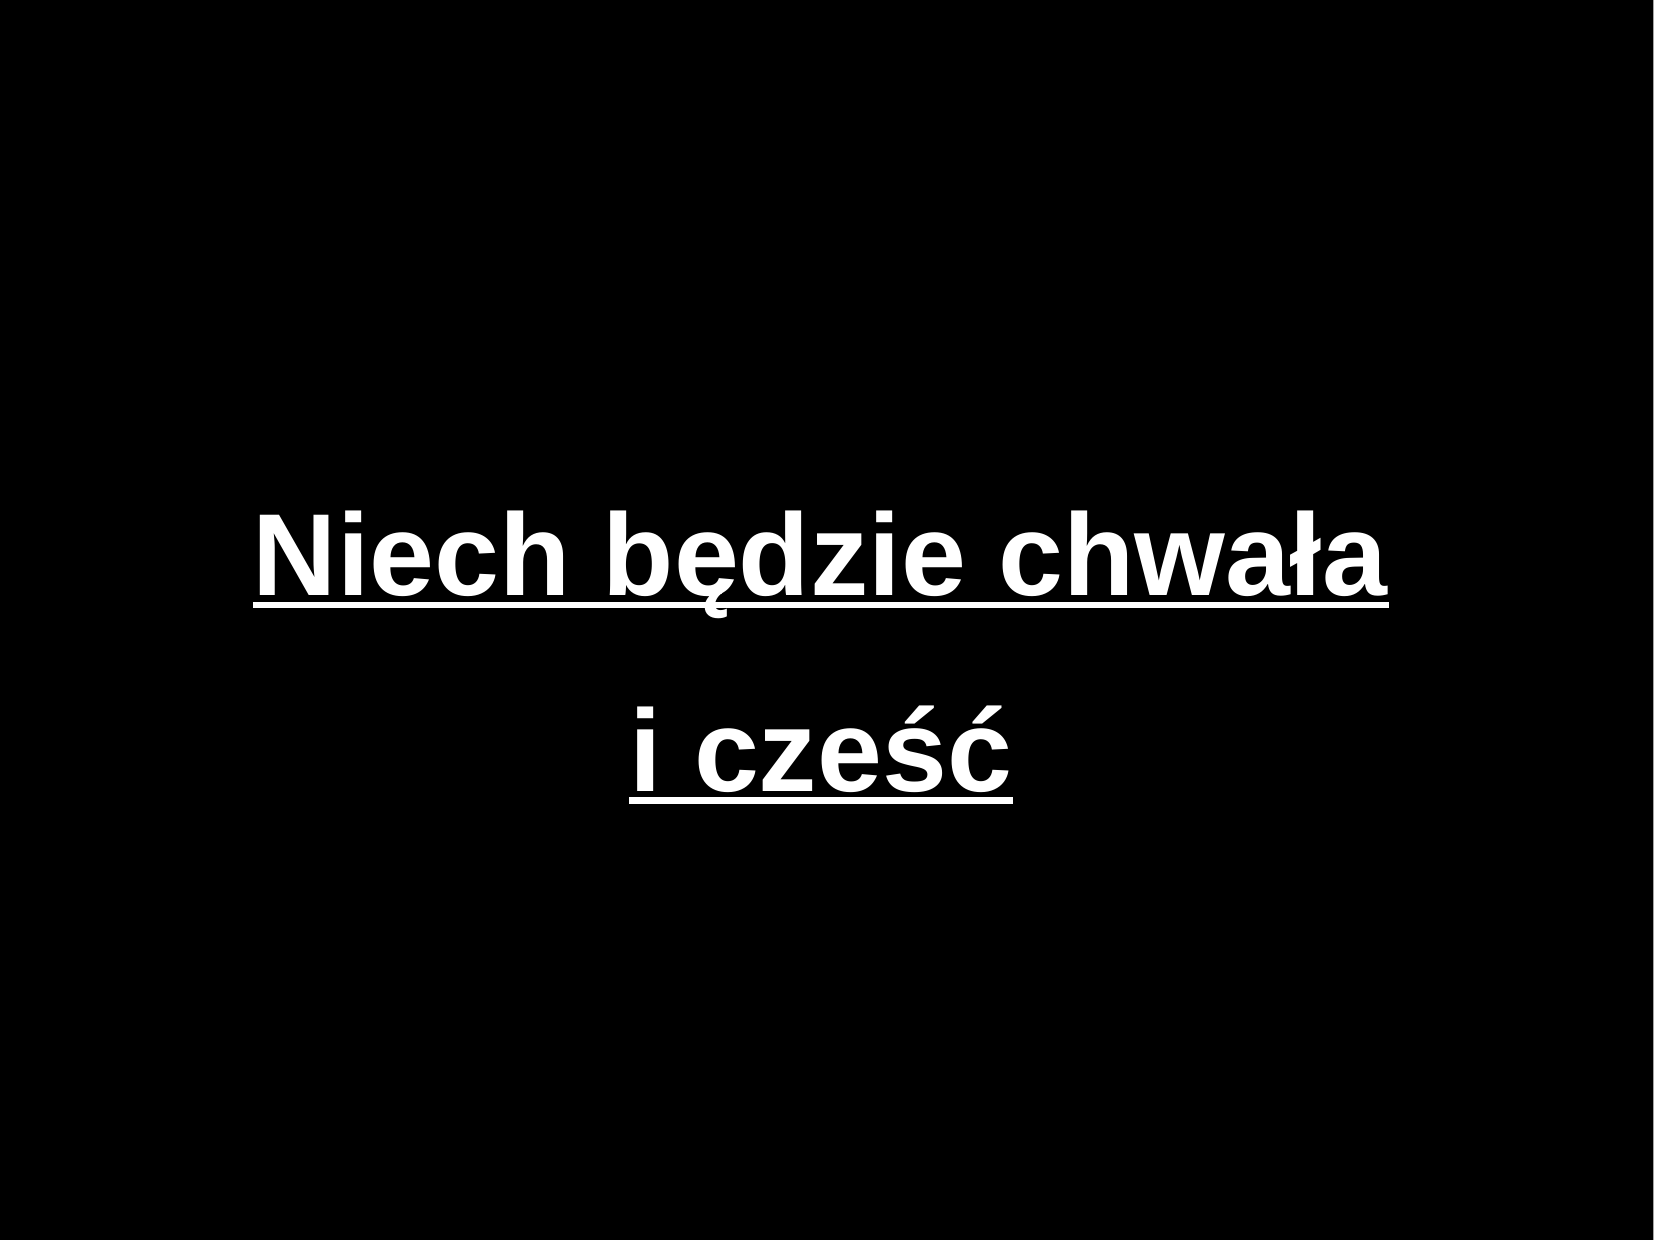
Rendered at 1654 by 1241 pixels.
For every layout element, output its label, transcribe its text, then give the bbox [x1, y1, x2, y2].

subtitle Niech będzie chwała i cześć [0, 0, 1642, 1241]
